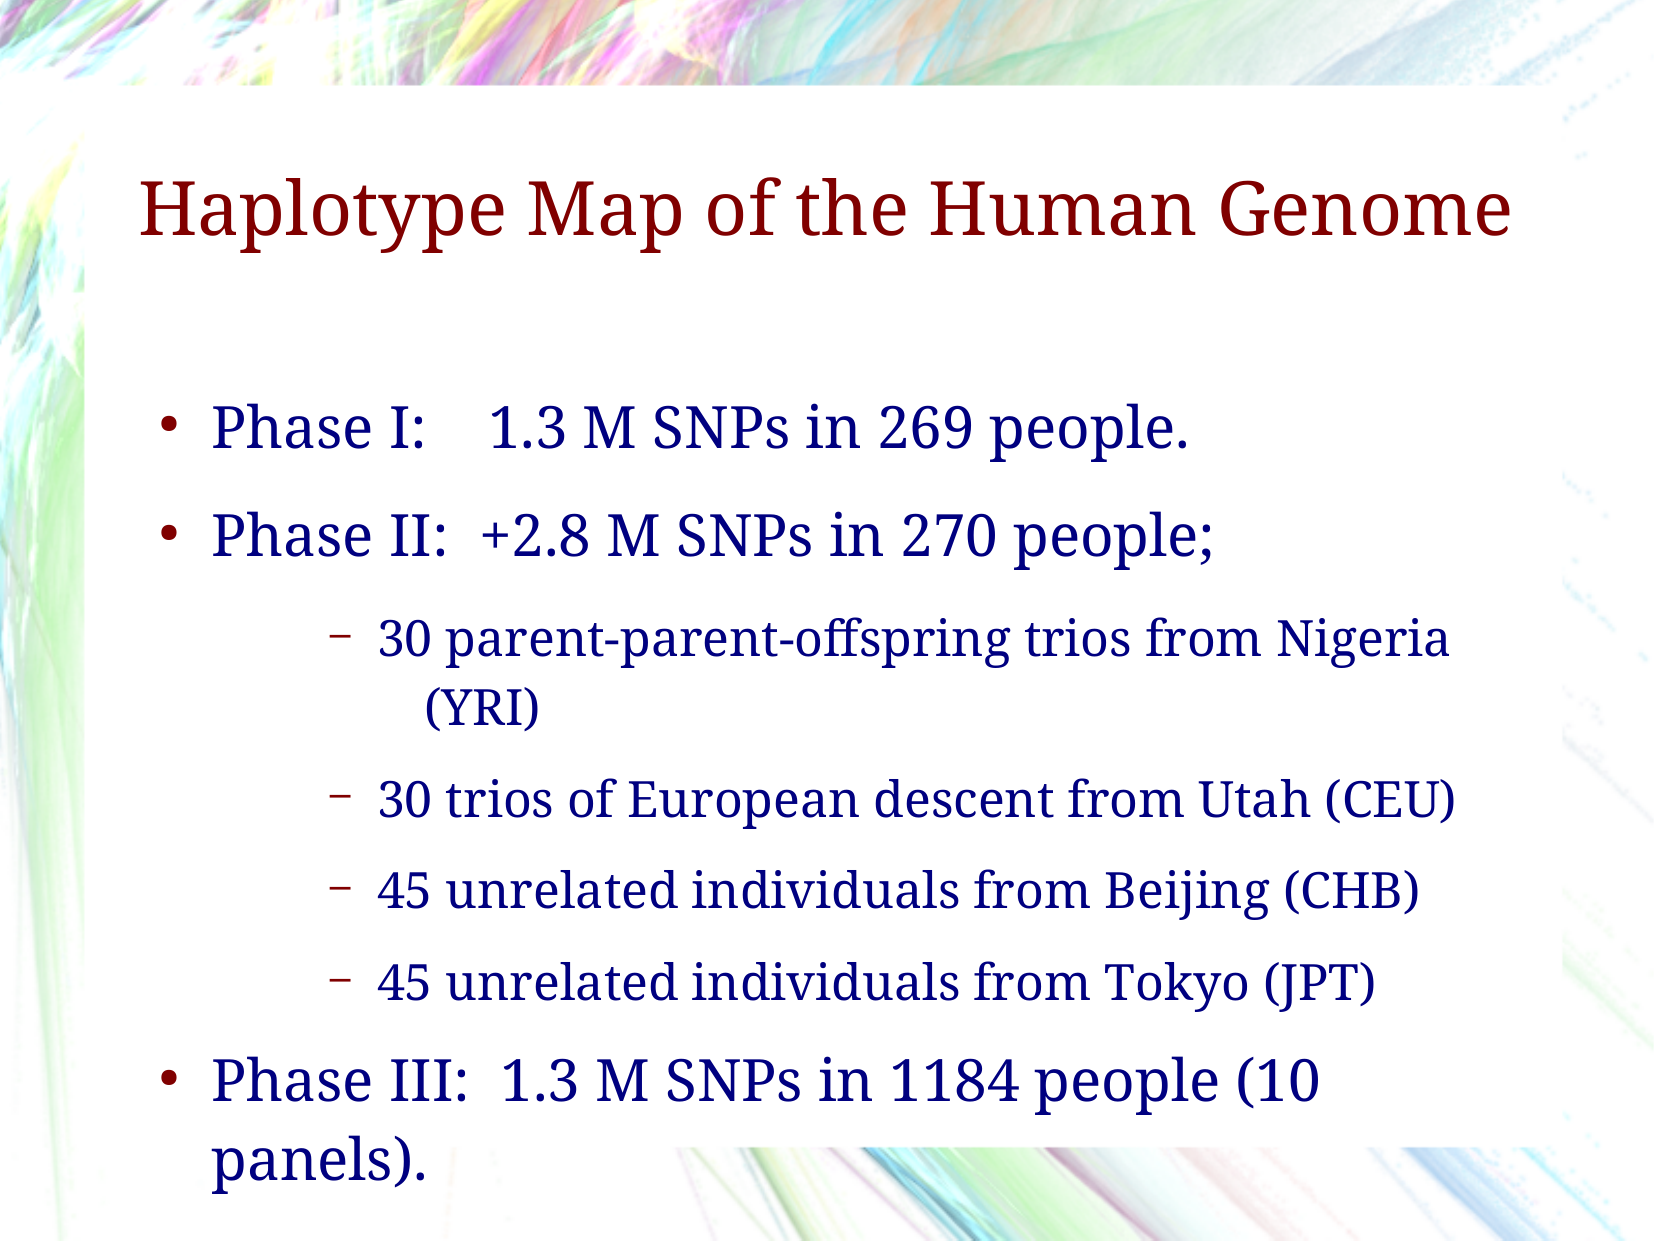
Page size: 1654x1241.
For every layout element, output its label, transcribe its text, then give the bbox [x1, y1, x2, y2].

title Haplotype Map of the Human Genome [82, 109, 1571, 303]
list Phase I: 1.3 M SNPs in 269 people. Phase II: +2.8 M SNPs in 270 people; 30 parent-parent-offspring trios from Nigeria (YRI) 30 trios of European descent from Utah (CEU) 45 unrelated individuals from Beijing (CHB) 45 unrelated individuals from Tokyo (JPT) Phase III: 1.3 M SNPs in 1184 people (10 panels). [140, 385, 1525, 1020]
picture [0, 0, 1654, 1241]
